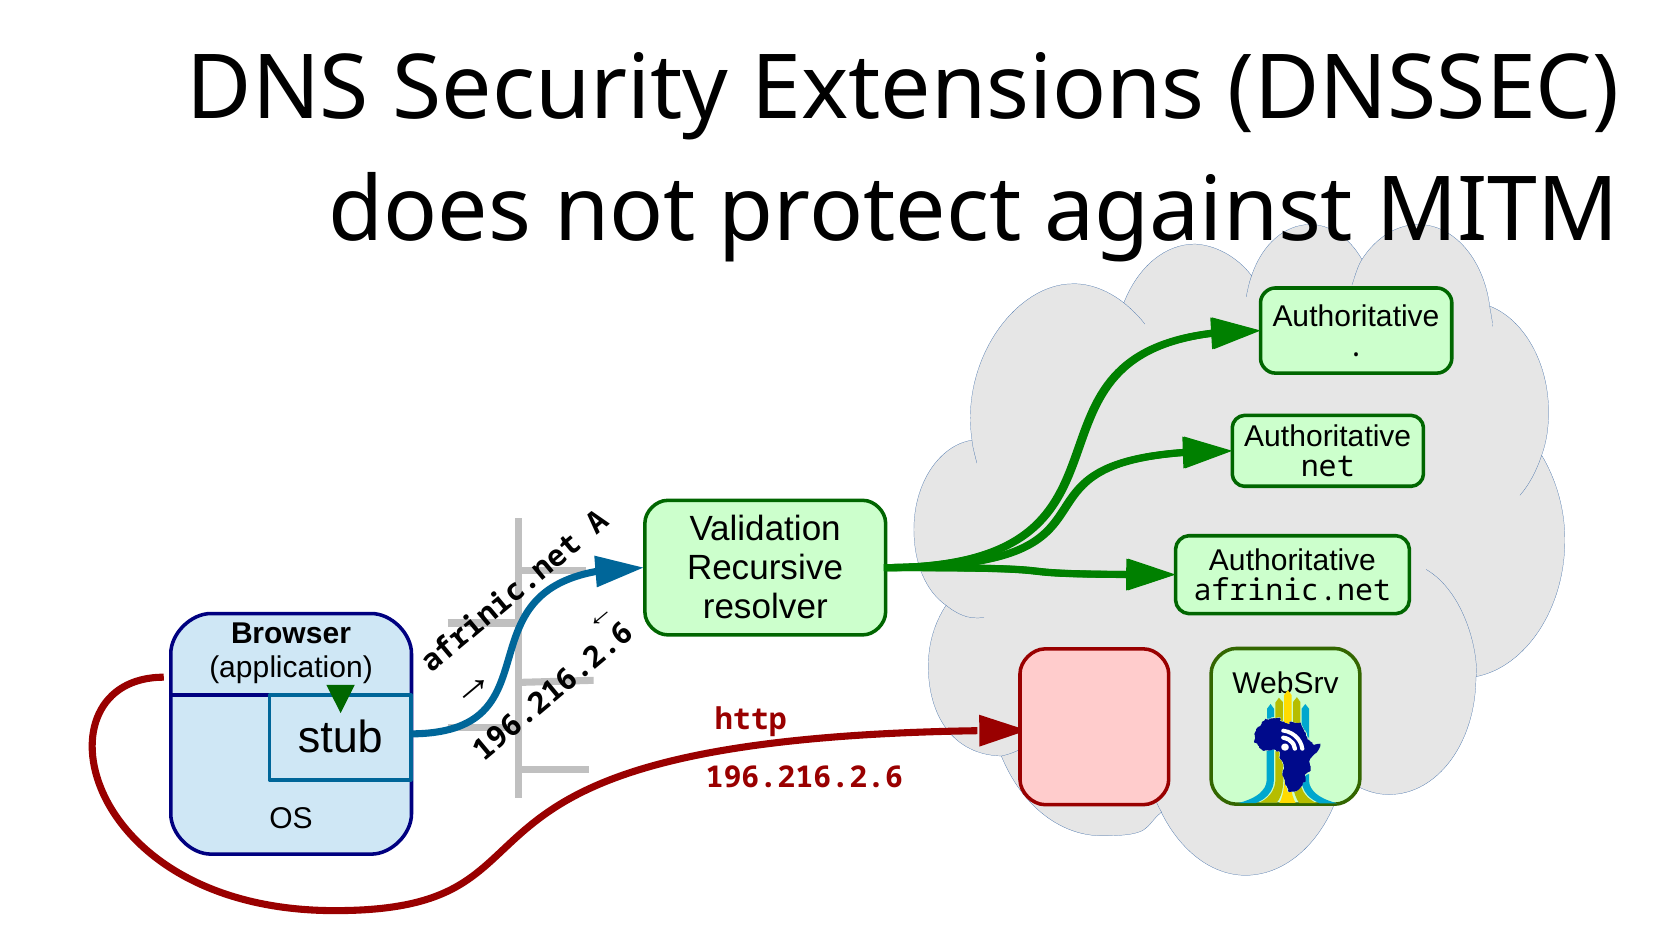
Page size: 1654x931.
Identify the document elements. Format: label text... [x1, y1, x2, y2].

picture [1108, 224, 1133, 234]
picture [342, 224, 367, 234]
title DNS Security Extensions (DNSSEC) does not protect against MITM [1, 23, 1620, 221]
picture [734, 224, 759, 234]
picture [88, 224, 1565, 915]
picture [397, 224, 423, 234]
picture [1056, 224, 1079, 235]
picture [1161, 224, 1184, 235]
picture [623, 224, 649, 234]
picture [823, 224, 849, 234]
